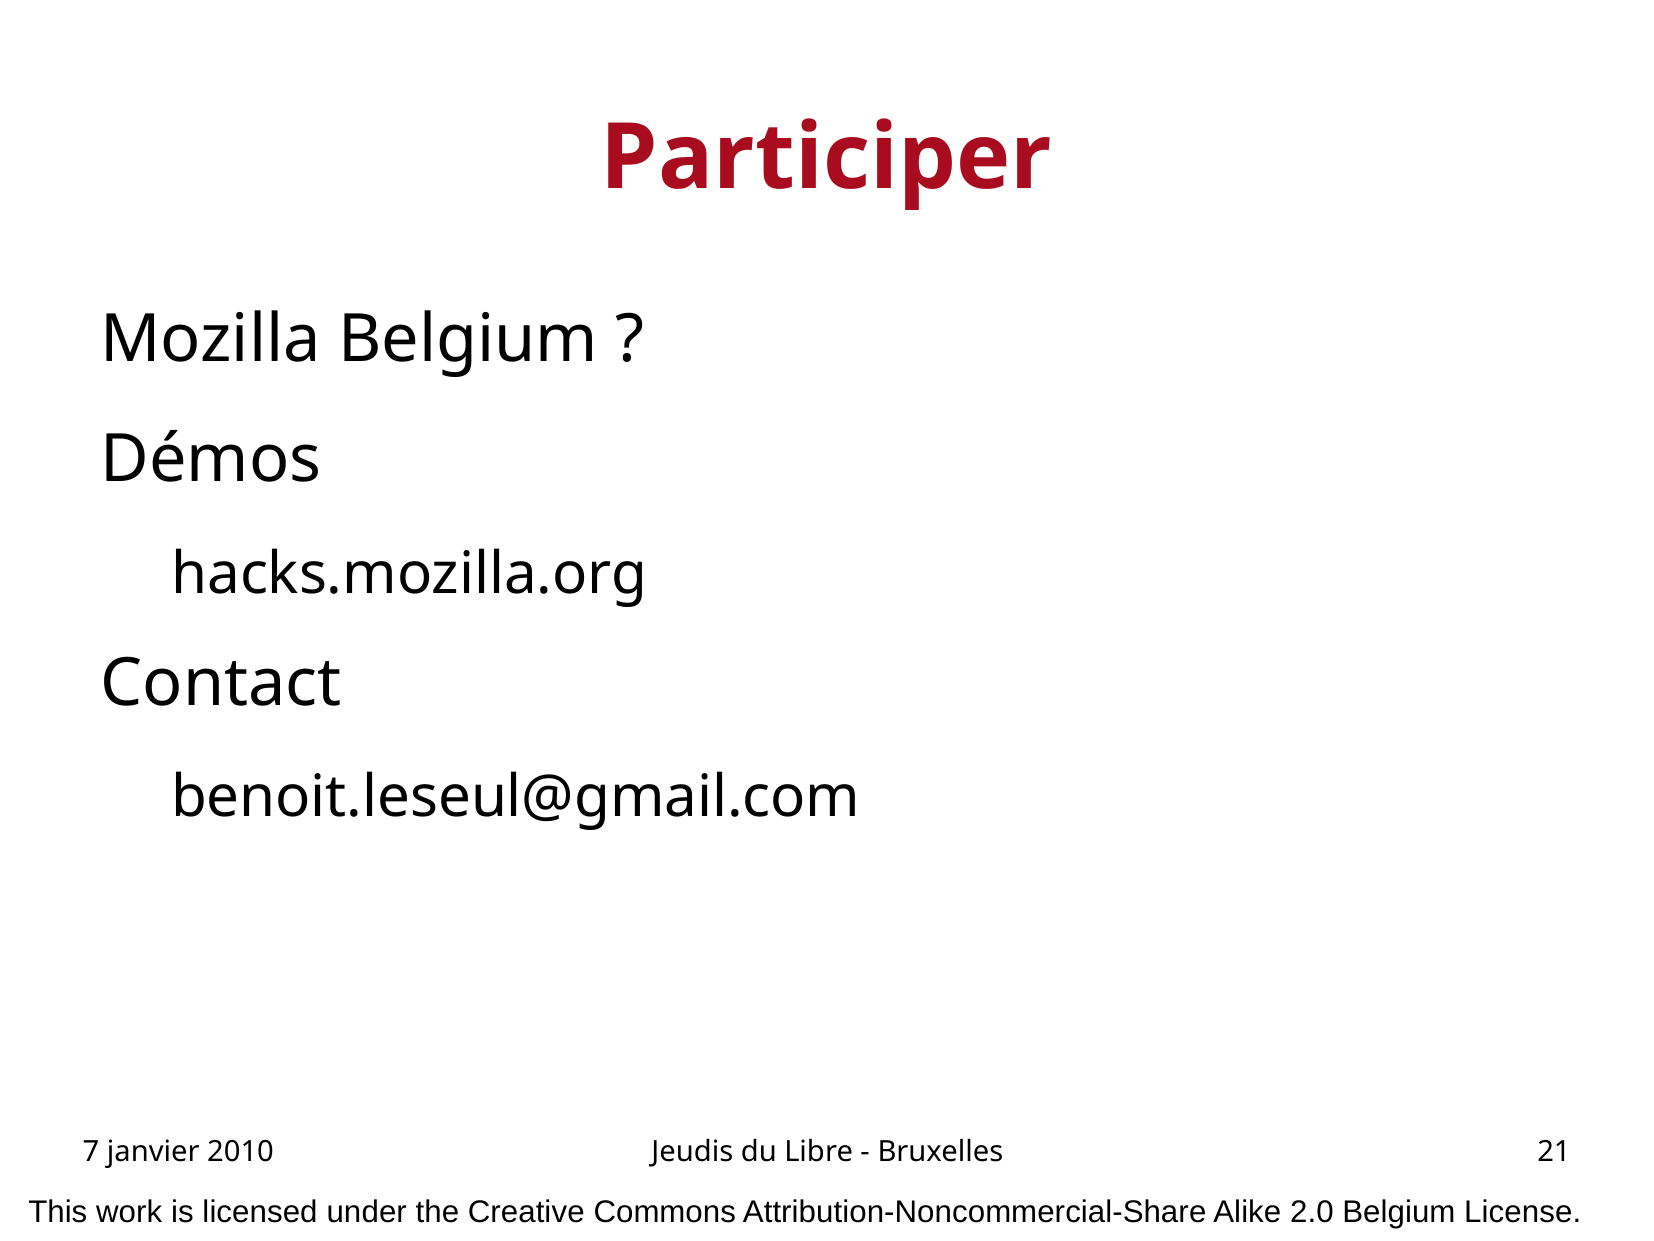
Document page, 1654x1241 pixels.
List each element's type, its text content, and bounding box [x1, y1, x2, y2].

list Mozilla Belgium ? Démos hacks.mozilla.org Contact benoit.leseul@gmail.com [82, 290, 1571, 1094]
text_box This work is licensed under the Creative Commons Attribution-Noncommercial-Share Alike 2.0 Belgium License. [13, 1187, 1654, 1241]
title Participer [82, 56, 1571, 250]
